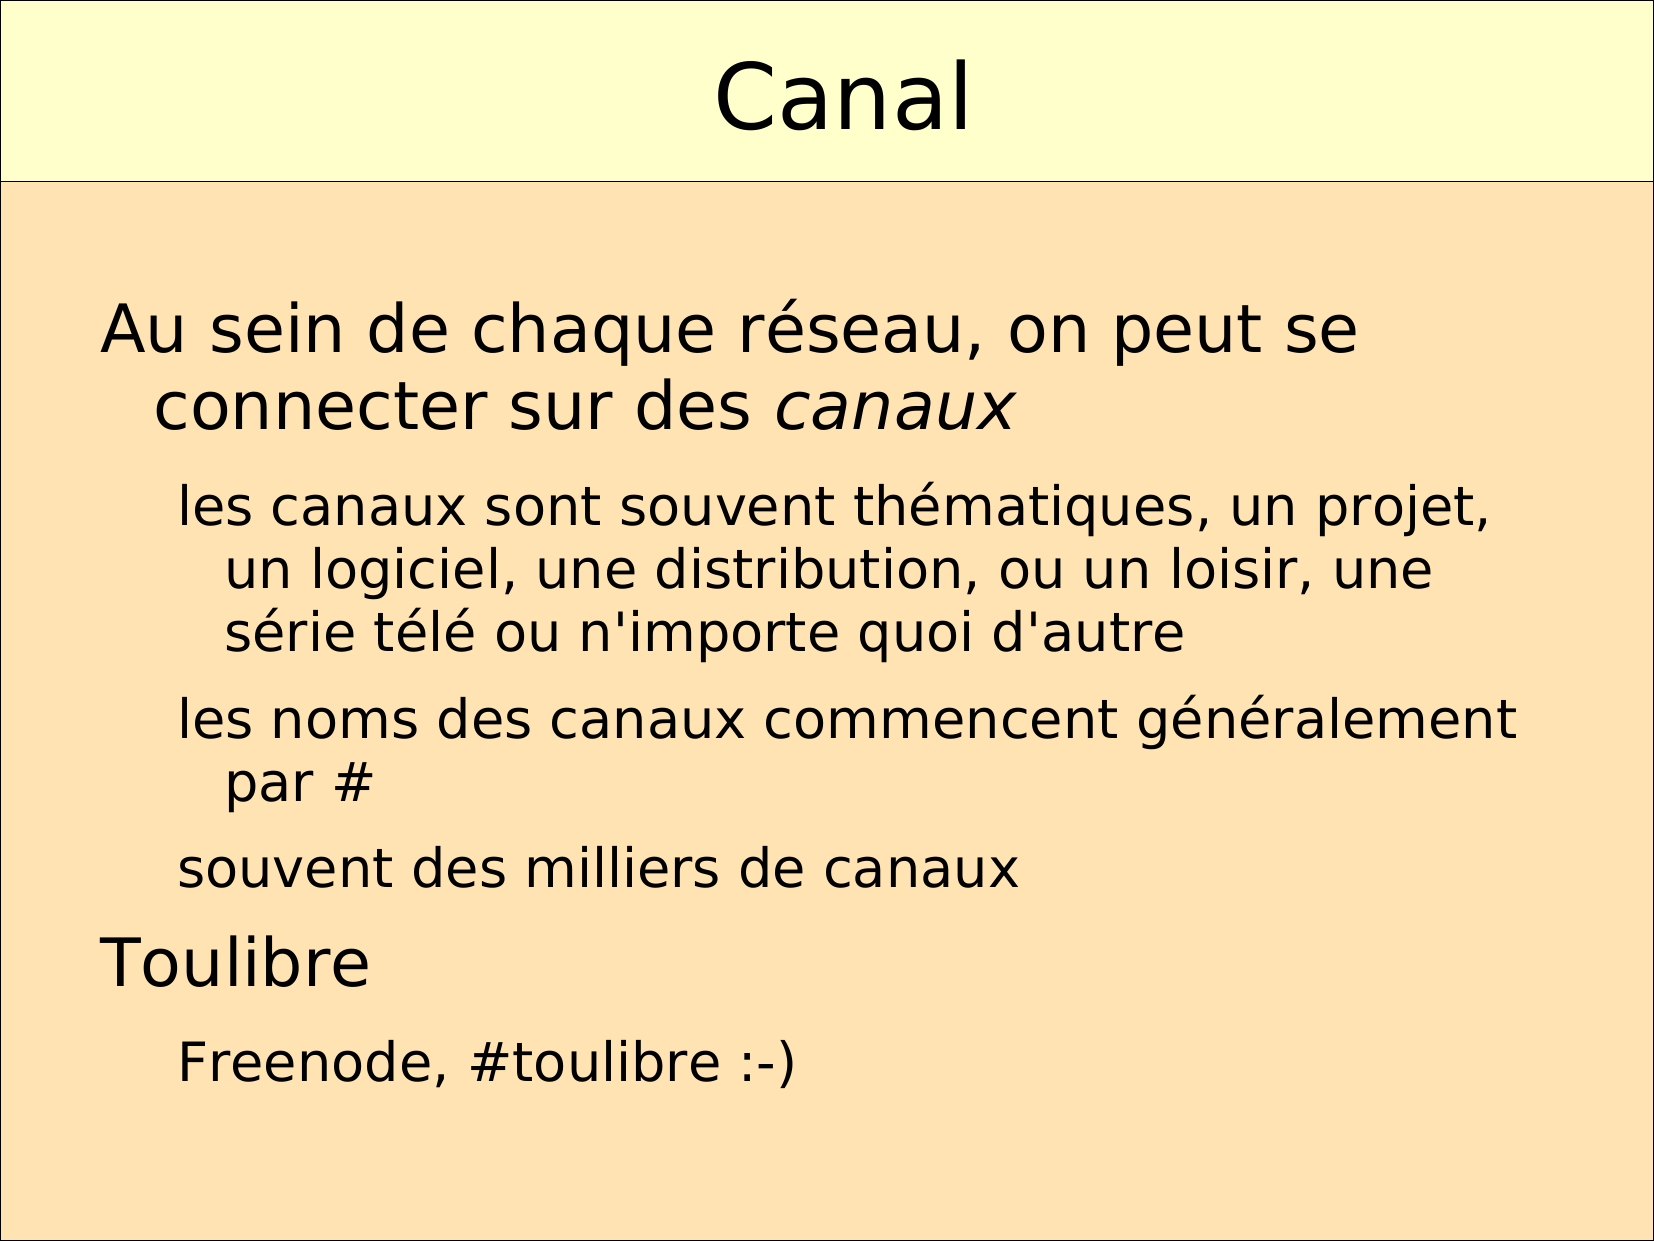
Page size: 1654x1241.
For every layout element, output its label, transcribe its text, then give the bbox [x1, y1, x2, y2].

title Canal [135, 43, 1552, 151]
list Au sein de chaque réseau, on peut se connecter sur des canaux les canaux sont souvent thématiques, un projet, un logiciel, une distribution, ou un loisir, une série télé ou n'importe quoi d'autre les noms des canaux commencent généralement par # souvent des milliers de canaux Toulibre Freenode, #toulibre :-) [82, 290, 1550, 1095]
